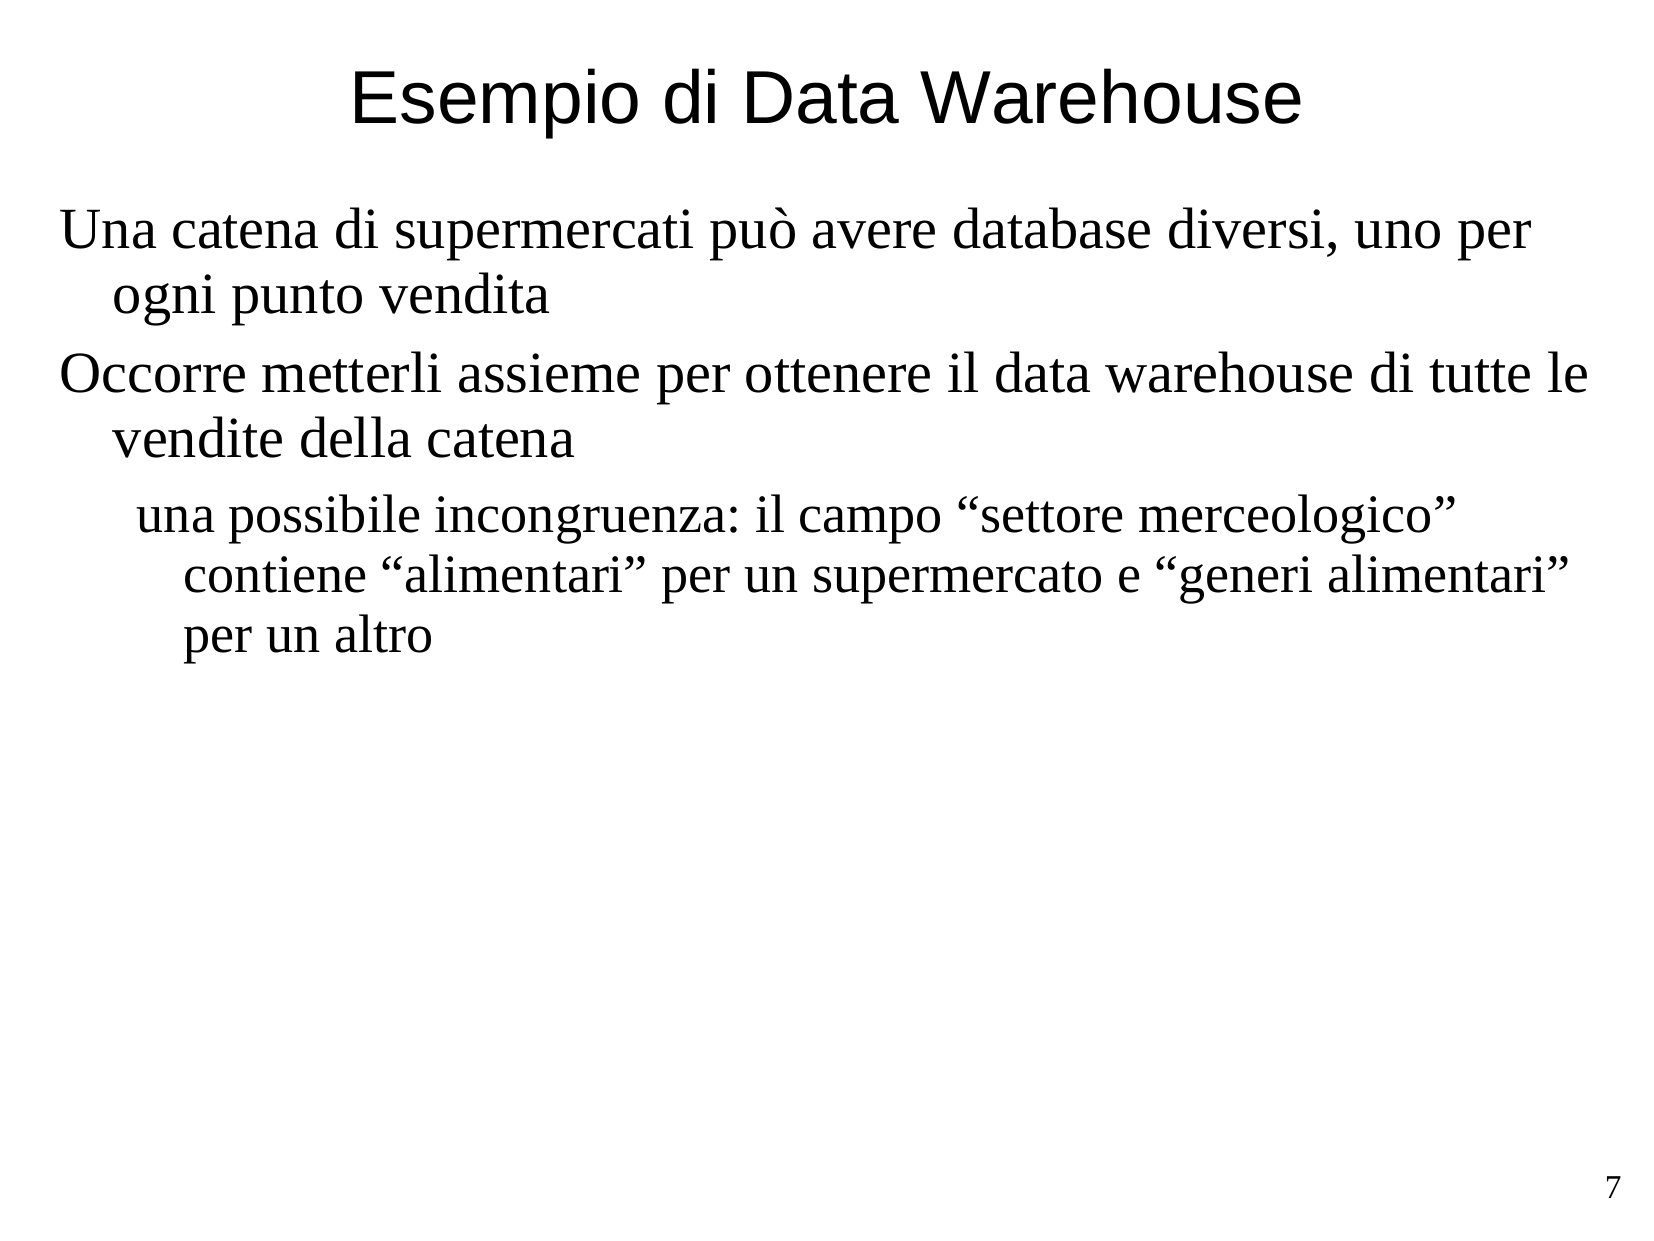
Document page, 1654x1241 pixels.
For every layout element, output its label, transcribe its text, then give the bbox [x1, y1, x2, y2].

title Esempio di Data Warehouse [37, 30, 1617, 166]
list Una catena di supermercati può avere database diversi, uno per ogni punto vendita Occorre metterli assieme per ottenere il data warehouse di tutte le vendite della catena una possibile incongruenza: il campo “settore merceologico” contiene “alimentari” per un supermercato e “generi alimentari” per un altro [42, 196, 1612, 1187]
